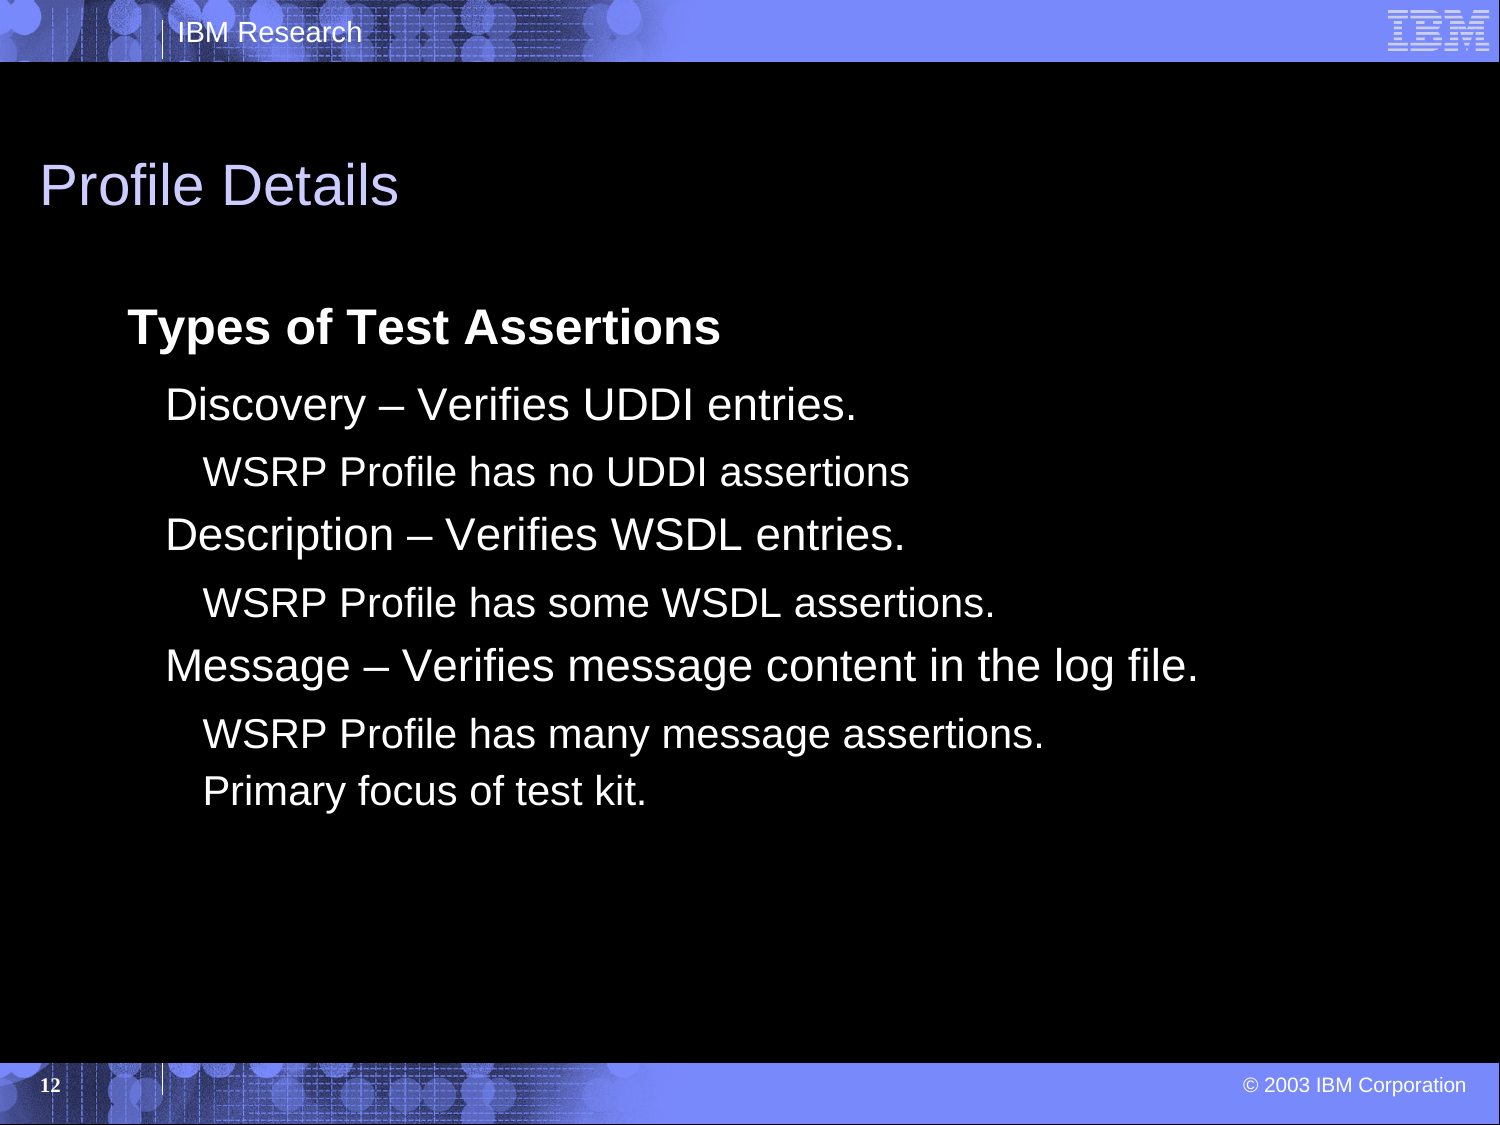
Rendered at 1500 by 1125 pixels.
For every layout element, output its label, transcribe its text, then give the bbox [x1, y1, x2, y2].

title Profile Details [25, 142, 1378, 225]
list Types of Test Assertions Discovery – Verifies UDDI entries. WSRP Profile has no UDDI assertions Description – Verifies WSDL entries. WSRP Profile has some WSDL assertions. Message – Verifies message content in the log file. WSRP Profile has many message assertions. Primary focus of test kit. [112, 291, 1388, 932]
picture [0, 0, 1499, 62]
picture [0, 1063, 1499, 1124]
